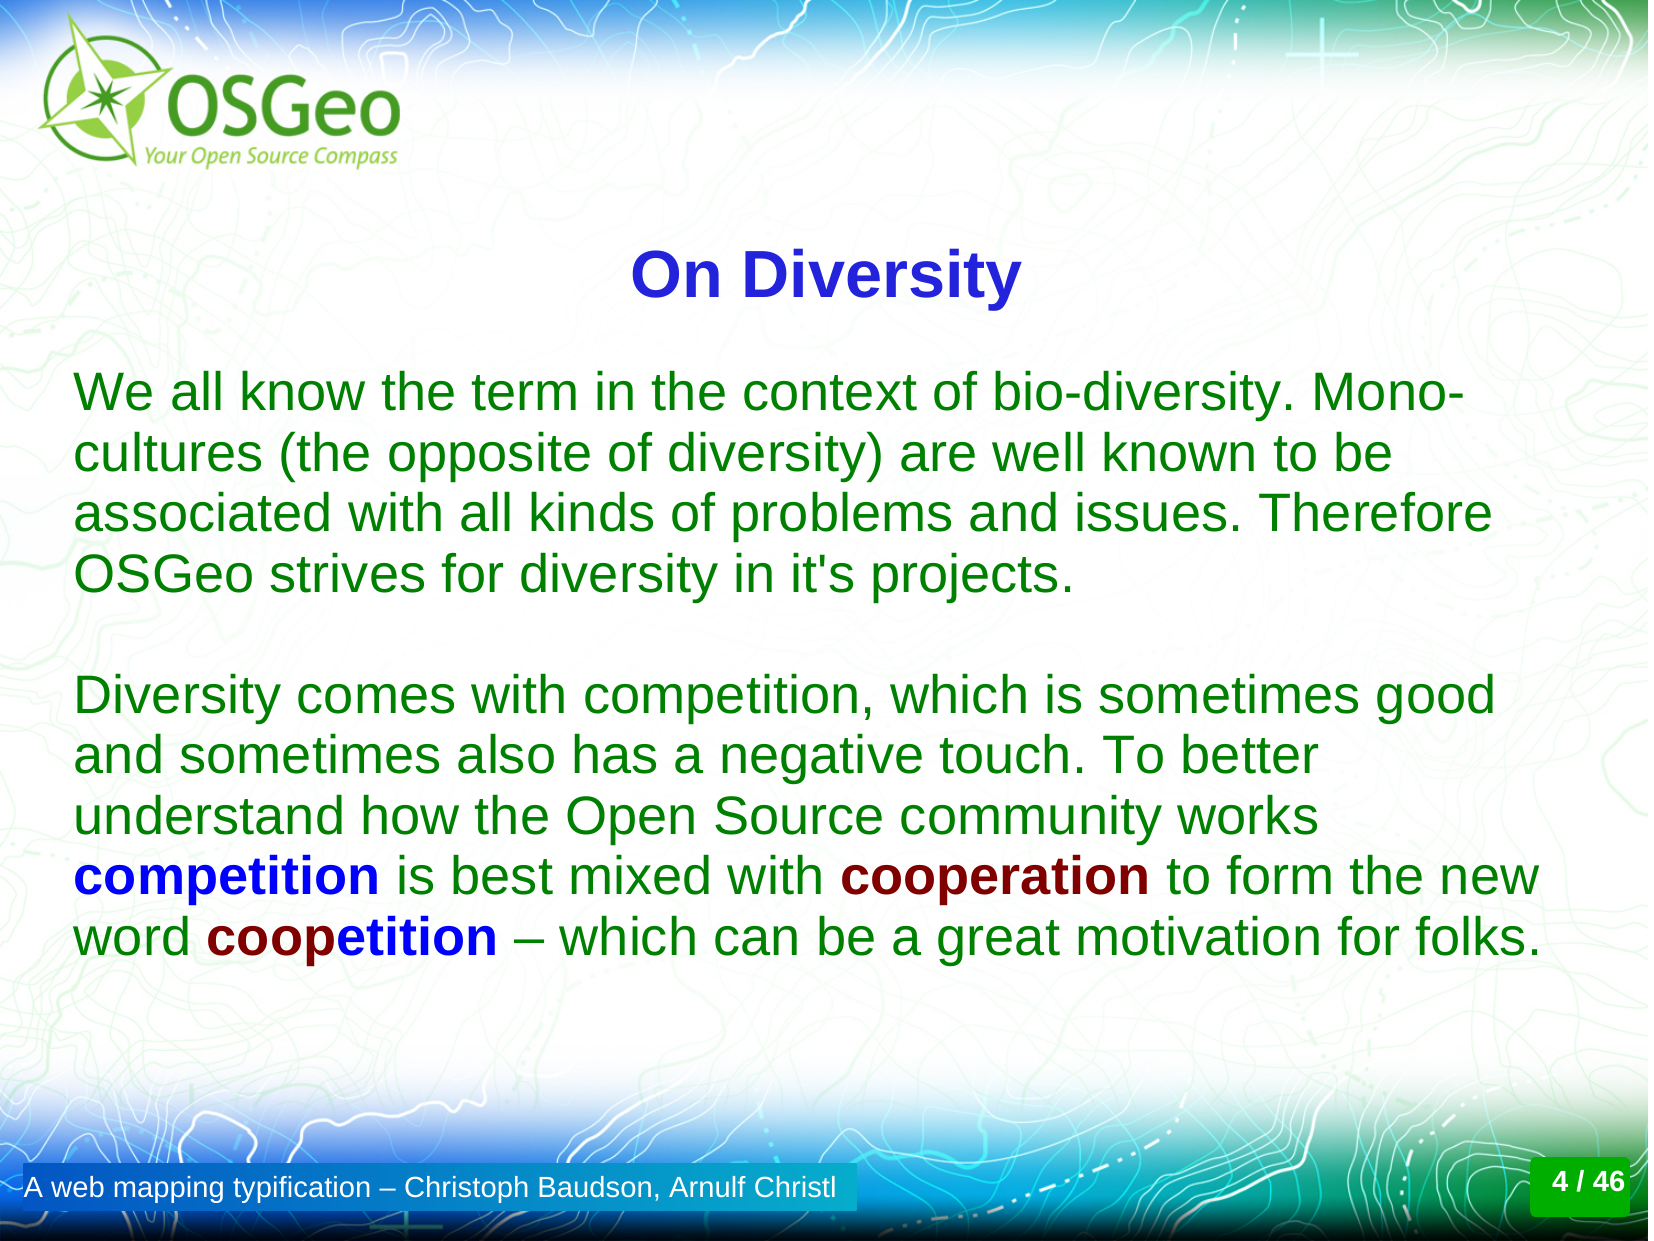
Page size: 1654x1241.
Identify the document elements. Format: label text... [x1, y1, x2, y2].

picture [0, 0, 1648, 1241]
title On Diversity [82, 200, 1571, 349]
text_box We all know the term in the context of bio-diversity. Mono-cultures (the opposite of diversity) are well known to be associated with all kinds of problems and issues. Therefore OSGeo strives for diversity in it's projects. Diversity comes with competition, which is sometimes good and sometimes also has a negative touch. To better understand how the Open Source community works competition is best mixed with cooperation to form the new word coopetition – which can be a great motivation for folks. [59, 354, 1565, 1048]
